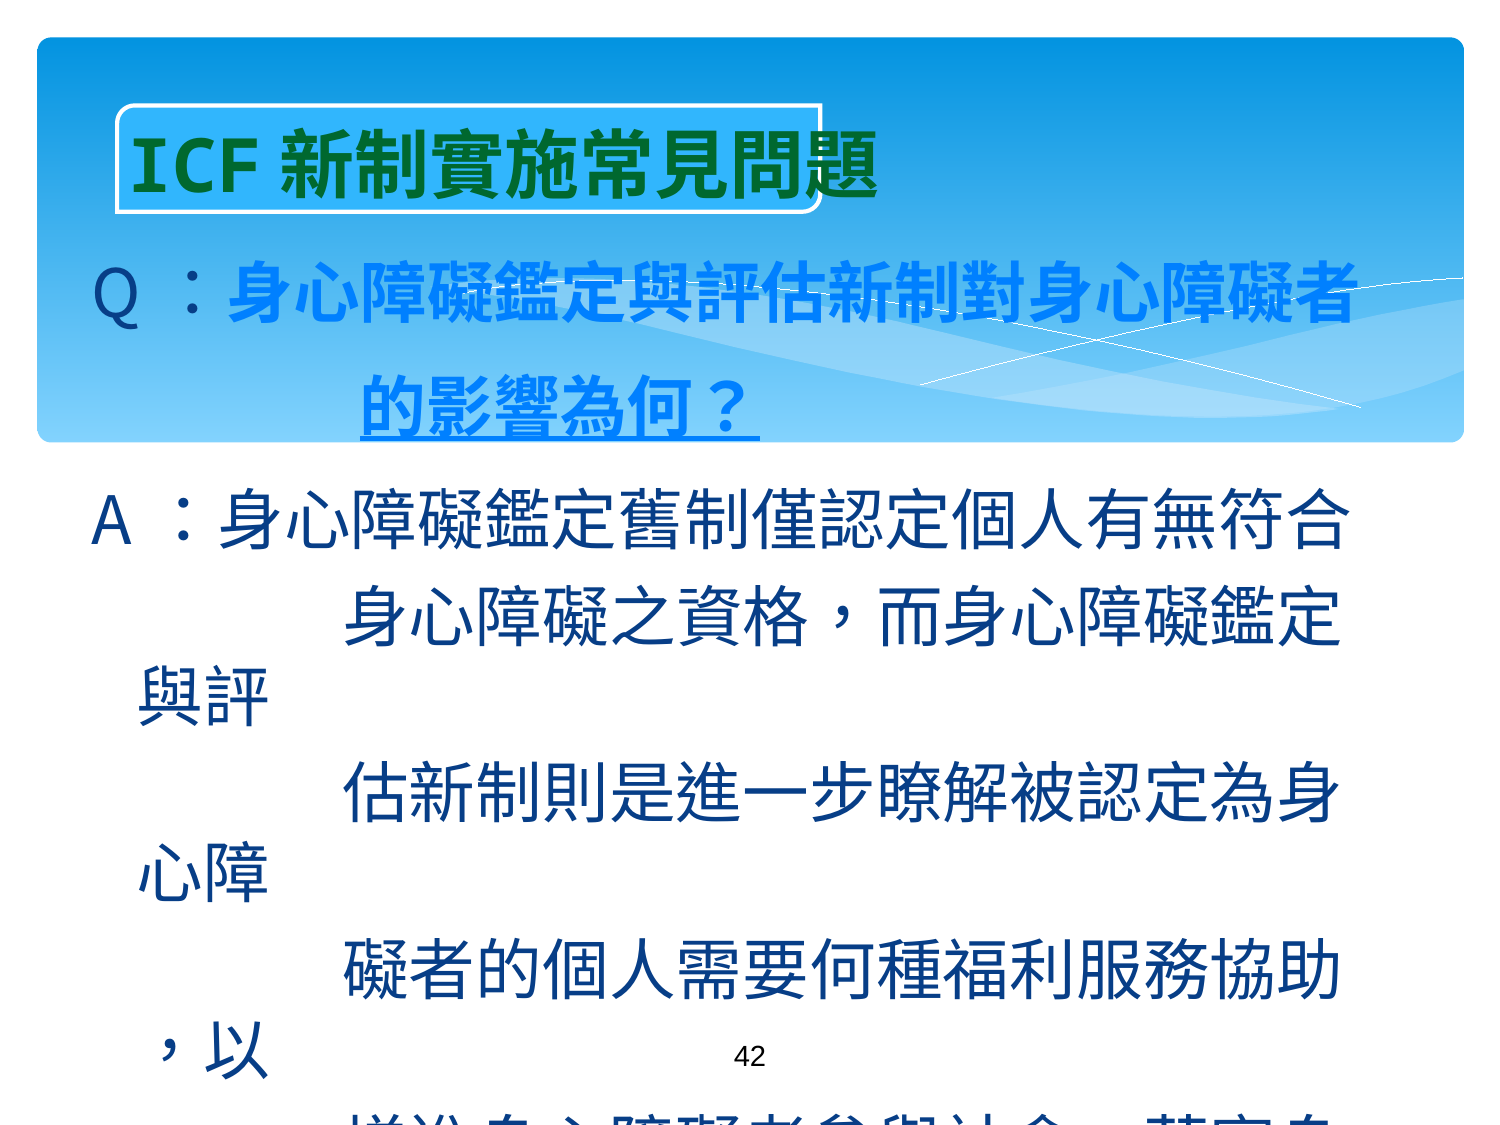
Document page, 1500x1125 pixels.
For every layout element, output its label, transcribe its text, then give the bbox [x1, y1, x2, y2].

text_box [123, 105, 821, 110]
text_box <編號> [654, 1025, 846, 1086]
list Q：身心障礙鑑定與評估新制對身心障礙者 的影響為何？ A：身心障礙鑑定舊制僅認定個人有無符合 身心障礙之資格，而身心障礙鑑定與評 估新制則是進一步瞭解被認定為身心障 礙者的個人需要何種福利服務協助，以 增進身心障礙者參與社會，落實身心障 礙者權益保障。 [76, 243, 1420, 922]
text_box ICF新制實施常見問題 [112, 110, 940, 216]
